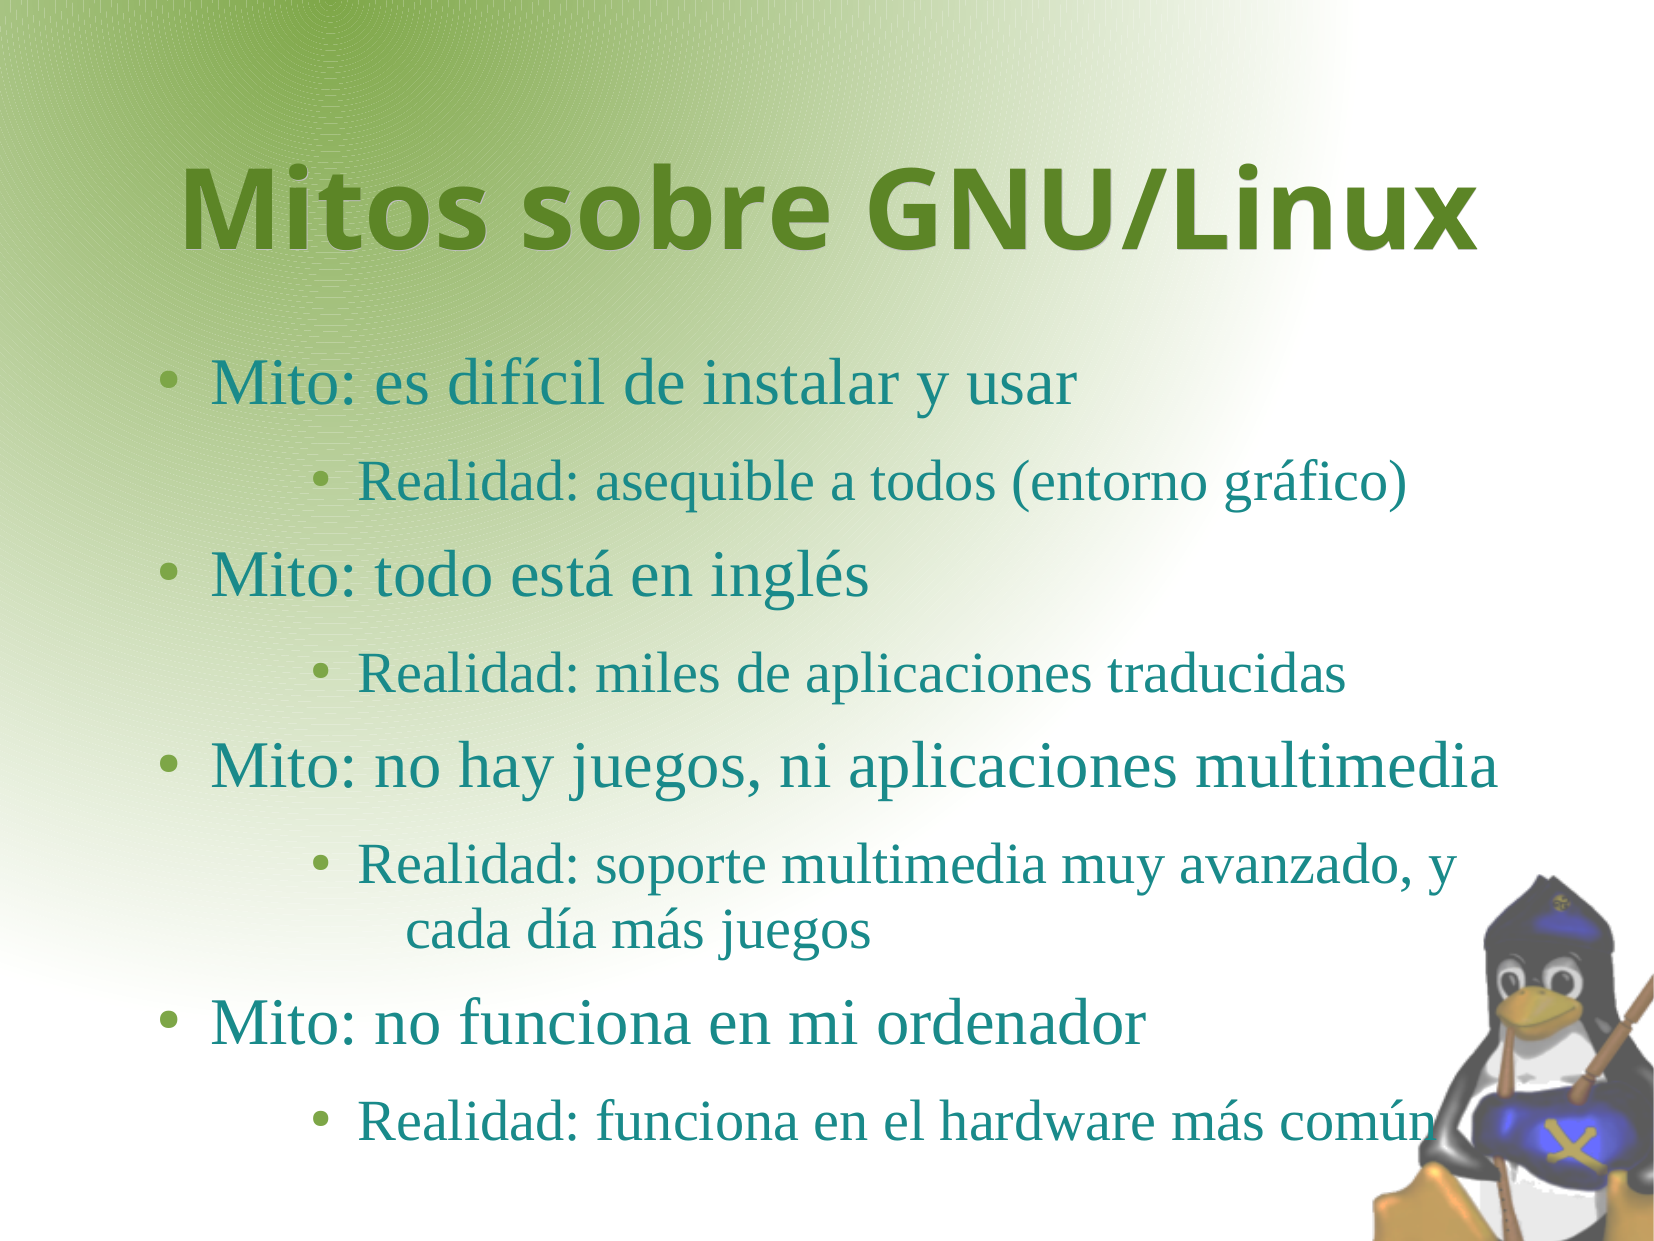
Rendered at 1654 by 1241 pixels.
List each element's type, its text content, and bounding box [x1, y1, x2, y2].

title Mitos sobre GNU/Linux [121, 102, 1534, 311]
picture [1364, 874, 1654, 1241]
list Mito: es difícil de instalar y usar Realidad: asequible a todos (entorno gráfico) Mito: todo está en inglés Realidad: miles de aplicaciones traducidas Mito: no hay juegos, ni aplicaciones multimedia Realidad: soporte multimedia muy avanzado, y cada día más juegos Mito: no funciona en mi ordenador Realidad: funciona en el hardware más común [121, 344, 1534, 1210]
